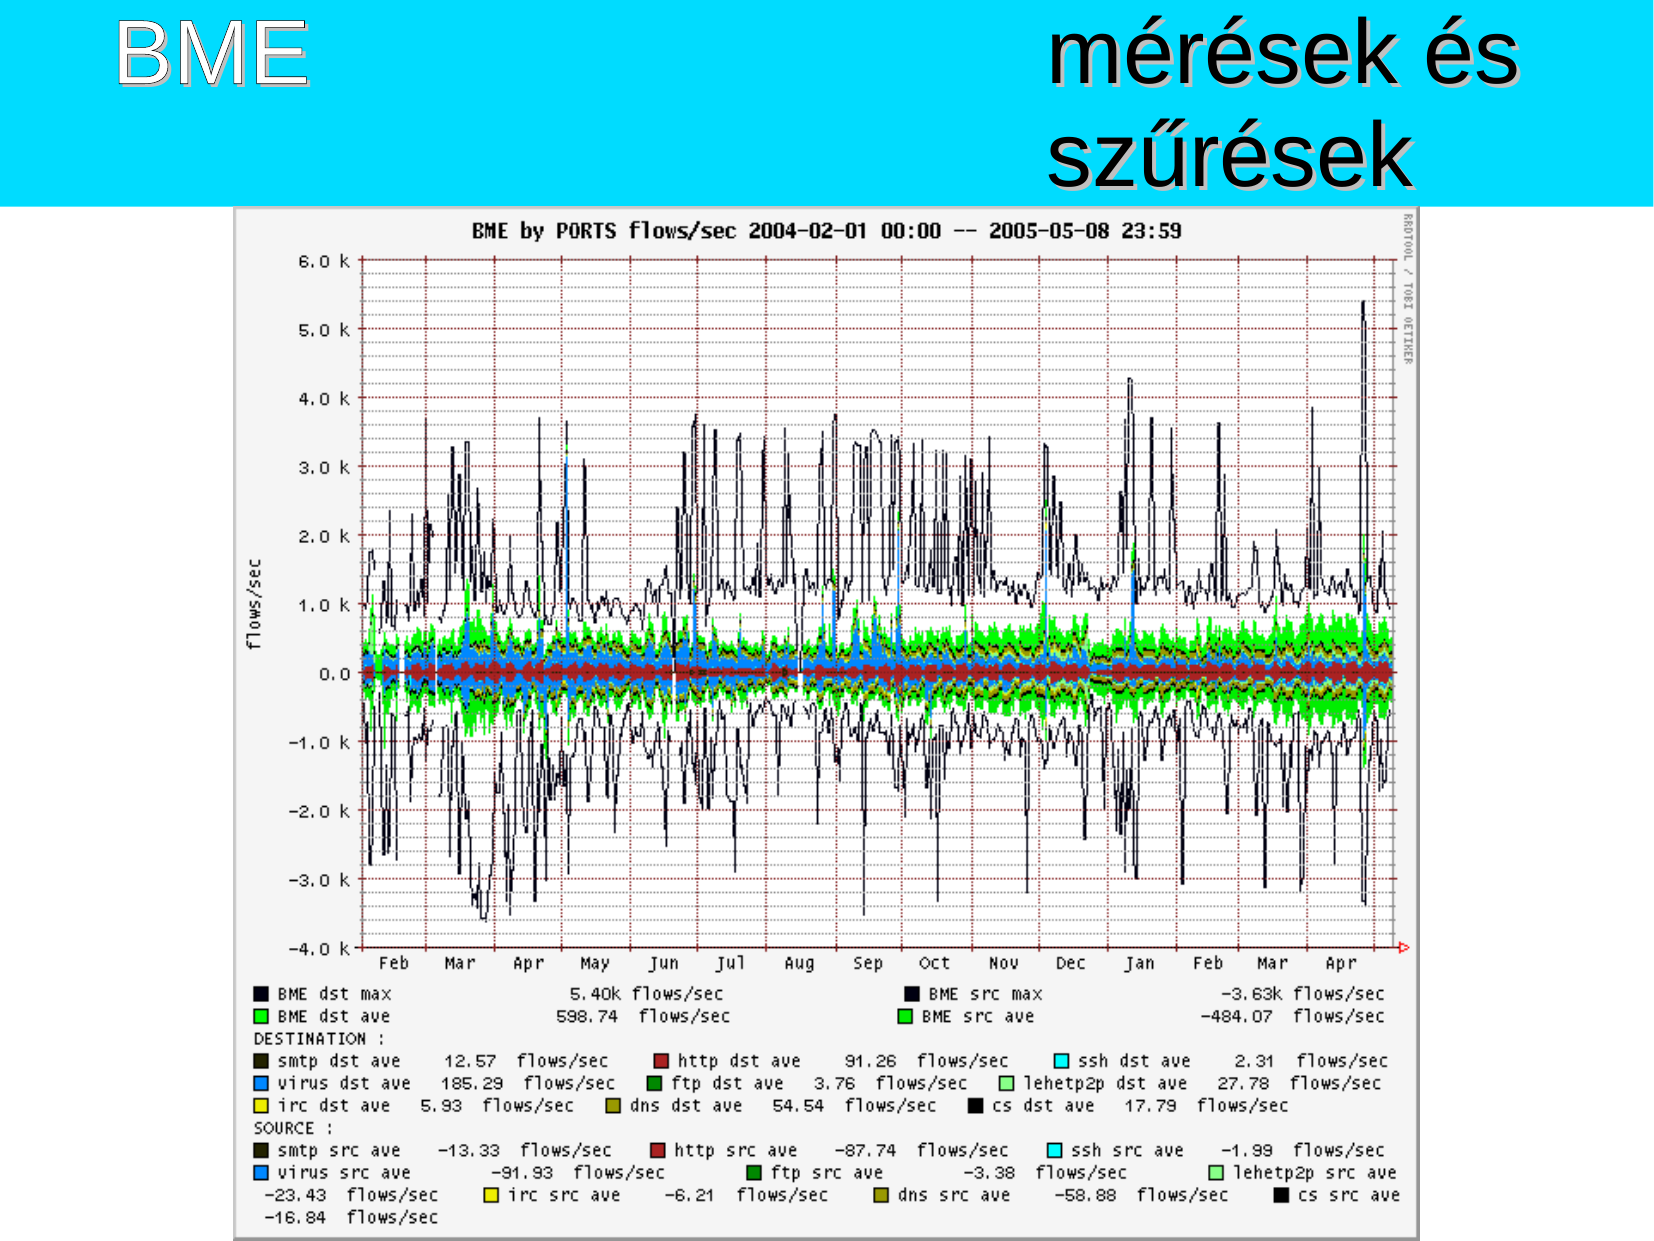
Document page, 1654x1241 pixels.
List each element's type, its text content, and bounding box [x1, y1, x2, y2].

title BME mérések és szűrések [0, 0, 1654, 207]
picture [233, 206, 1420, 1241]
